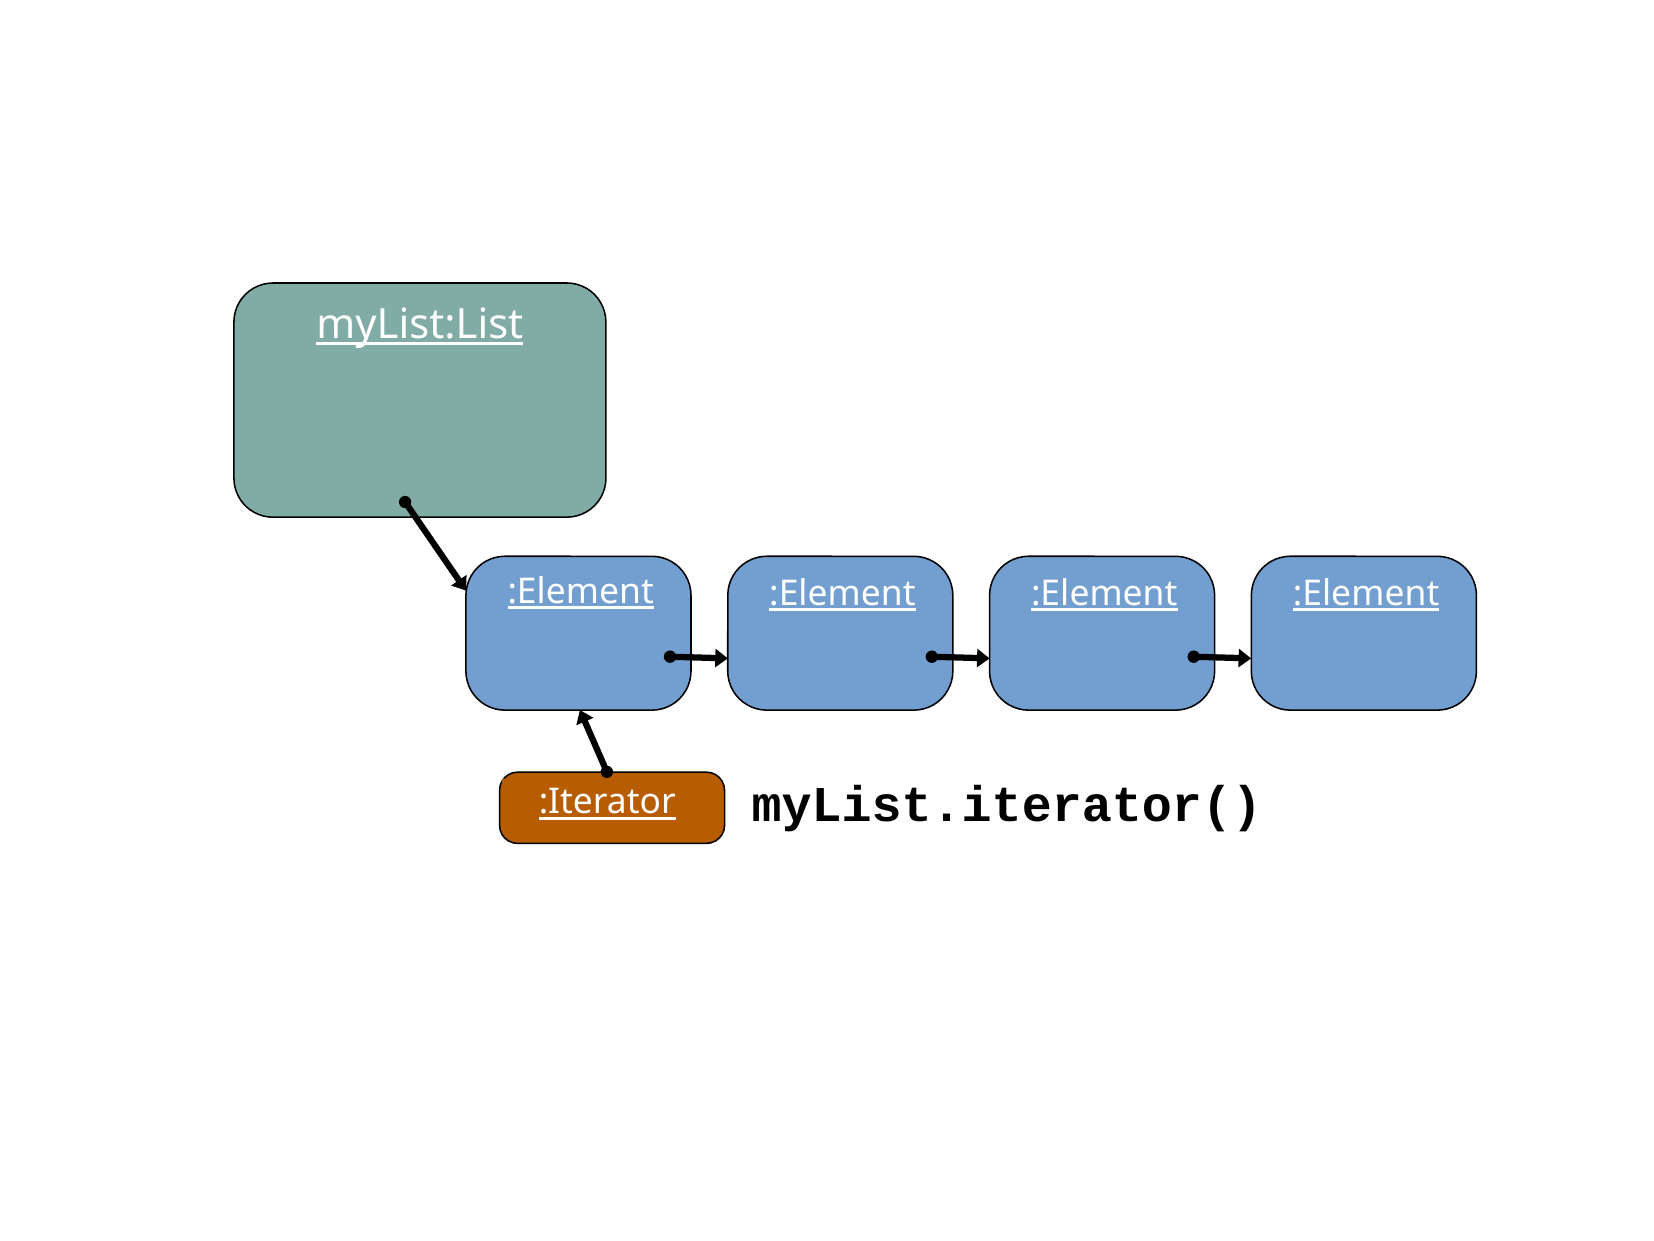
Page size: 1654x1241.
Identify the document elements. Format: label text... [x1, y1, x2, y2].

text_box [478, 556, 679, 567]
text_box [989, 571, 1215, 711]
text_box :Element [998, 570, 1210, 635]
text_box :Element [1260, 570, 1472, 635]
text_box [727, 571, 953, 711]
text_box [737, 556, 944, 570]
text_box [499, 772, 725, 844]
text_box [233, 368, 606, 518]
text_box [243, 282, 596, 296]
text_box [1251, 556, 1477, 711]
text_box [465, 570, 692, 711]
text_box [504, 772, 603, 778]
text_box :Element [736, 570, 949, 635]
text_box :Iterator [501, 778, 714, 809]
text_box myList:List [233, 296, 606, 368]
text_box [999, 556, 1206, 570]
text_box myList.iterator() [745, 771, 1345, 857]
text_box :Element [475, 567, 687, 633]
